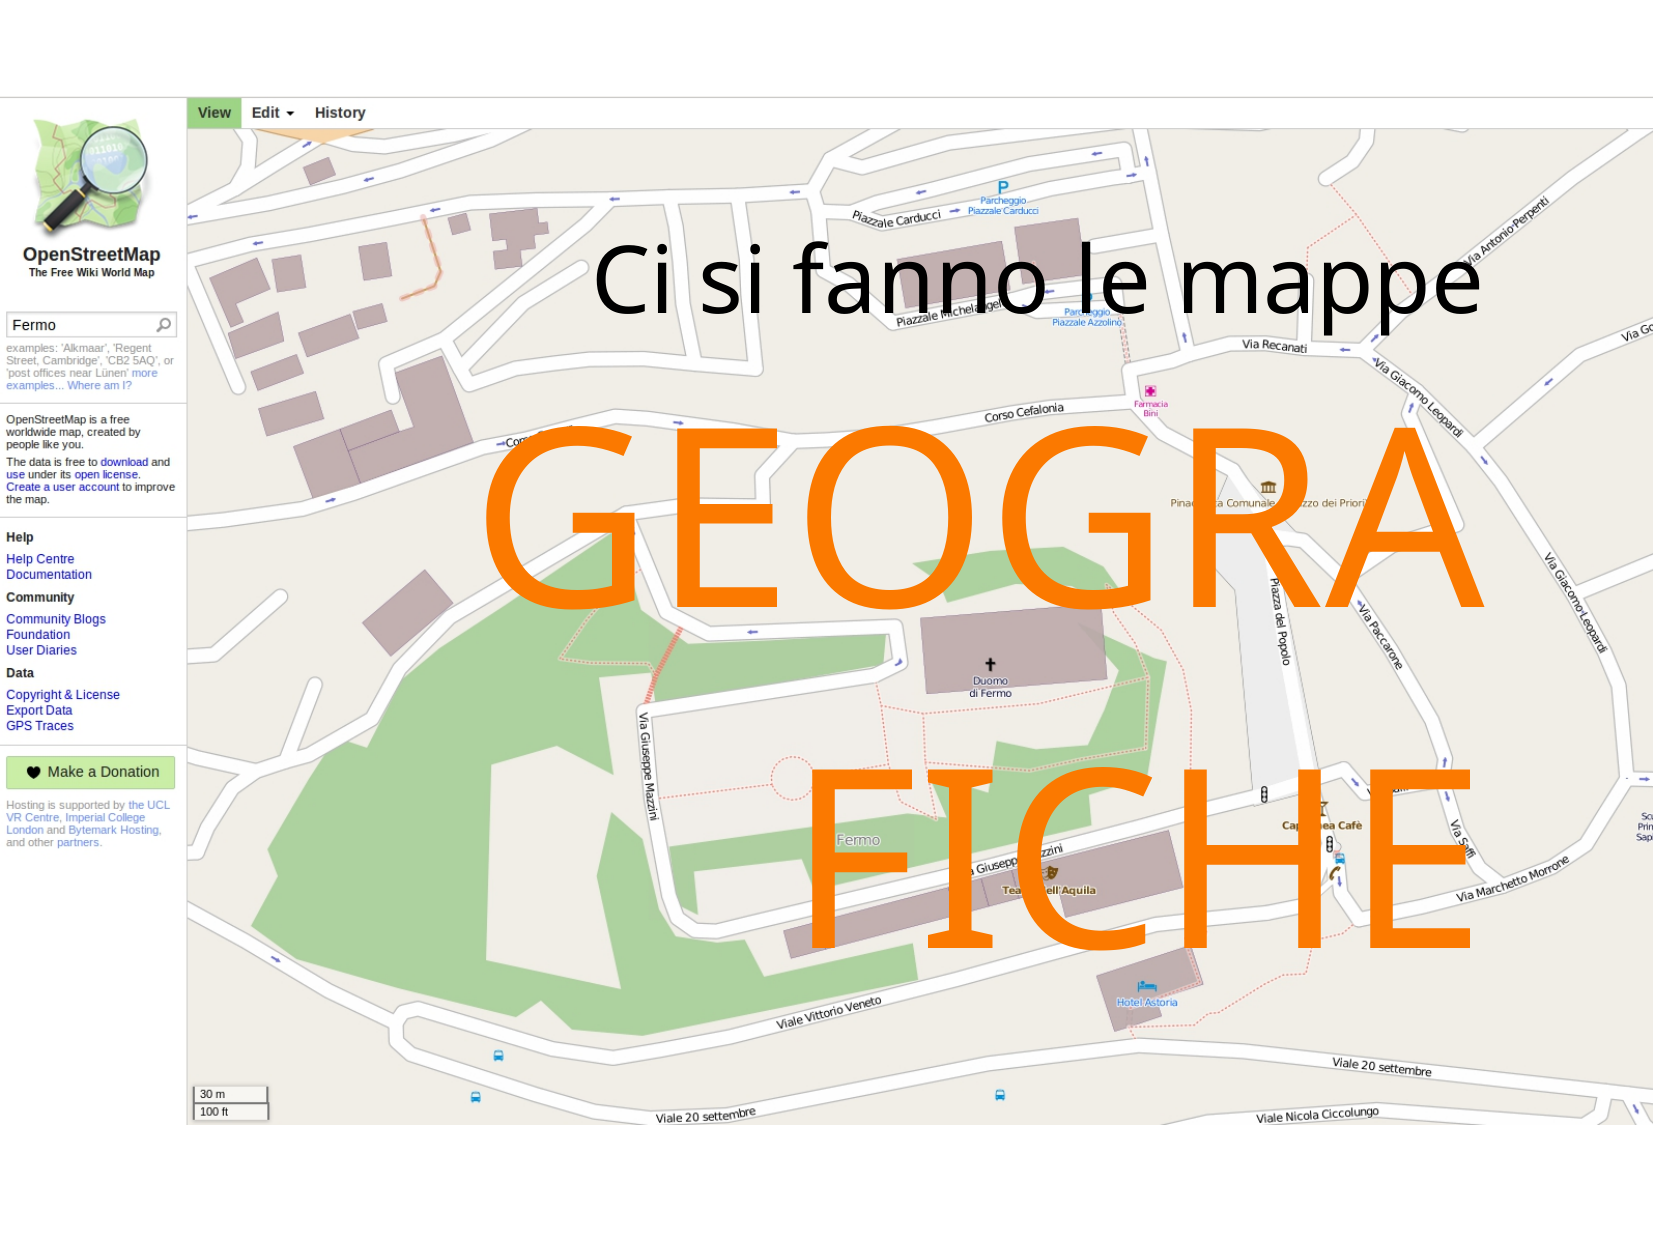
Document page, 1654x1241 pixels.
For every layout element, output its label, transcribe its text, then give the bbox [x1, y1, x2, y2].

text_box Ci si fanno cose SERIE [337, 221, 1501, 243]
picture [0, 96, 1653, 1125]
text_box Ci si fanno le mappe GEOGRAFICHE [337, 205, 1501, 221]
